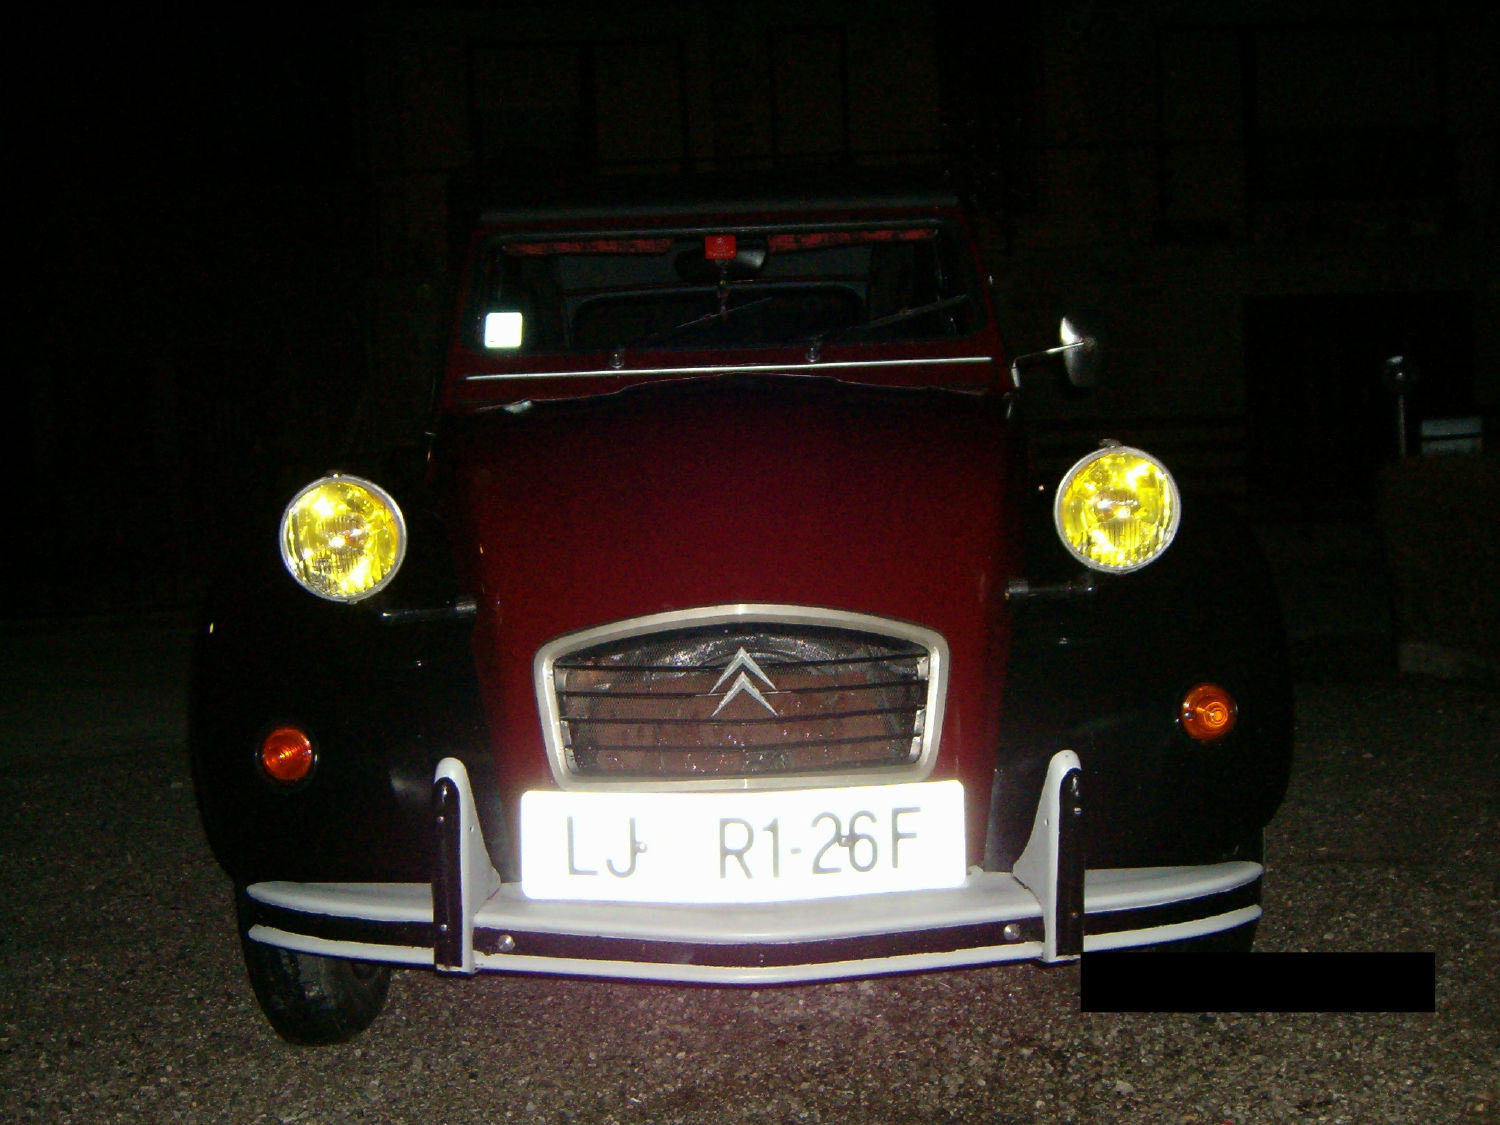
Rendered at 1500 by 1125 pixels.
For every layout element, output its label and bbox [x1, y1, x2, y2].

picture [0, 0, 1500, 1125]
text_box [1080, 952, 1436, 1013]
